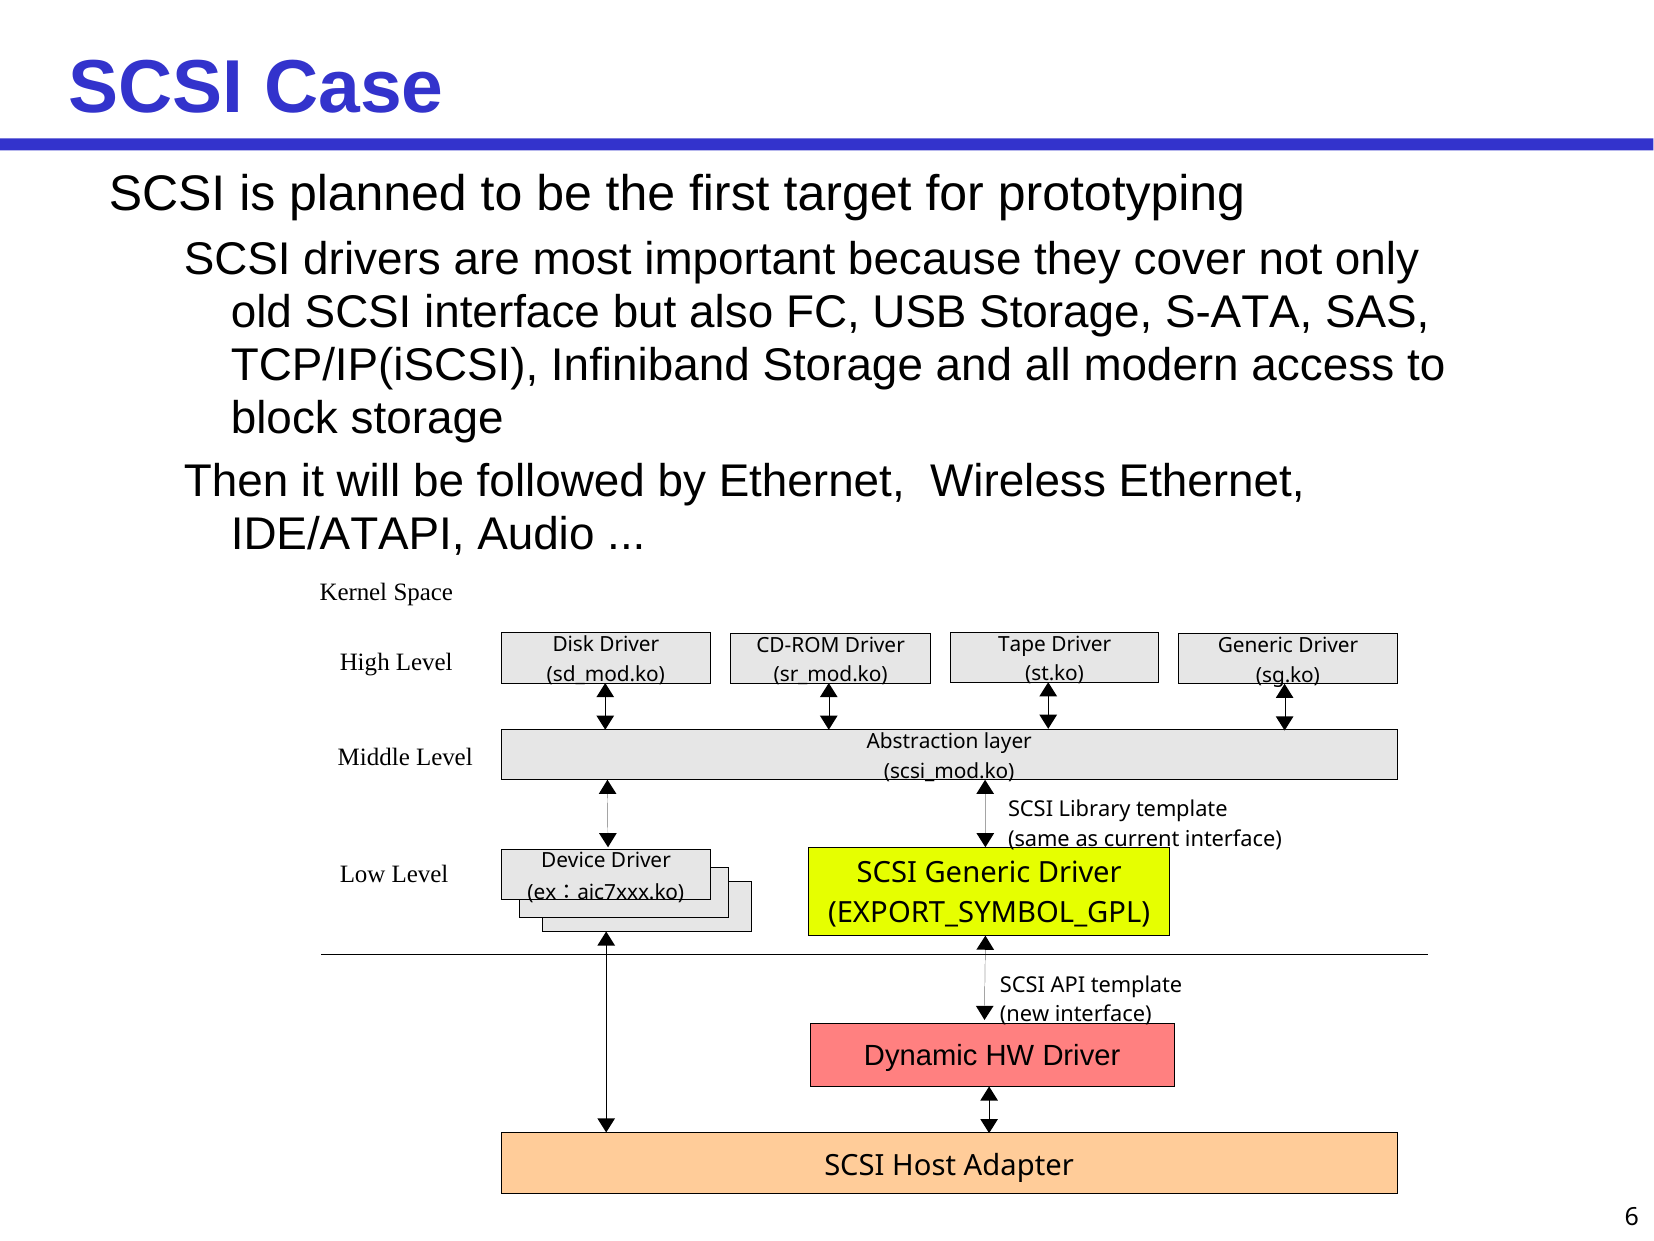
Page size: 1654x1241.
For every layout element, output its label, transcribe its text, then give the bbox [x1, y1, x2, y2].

text_box CD-ROM Driver (sr_mod.ko) [730, 633, 931, 684]
list SCSI is planned to be the first target for prototyping SCSI drivers are most important because they cover not only old SCSI interface but also FC, USB Storage, S-ATA, SAS, TCP/IP(iSCSI), Infiniband Storage and all modern access to block storage Then it will be followed by Ethernet, Wireless Ethernet, IDE/ATAPI, Audio ... [109, 163, 1478, 556]
text_box Middle Level [337, 741, 522, 811]
text_box Kernel Space [319, 576, 477, 631]
text_box High Level [339, 646, 470, 716]
text_box Dynamic HW Driver [810, 1023, 1175, 1087]
text_box [519, 867, 752, 932]
text_box SCSI Host Adapter [501, 1132, 1398, 1194]
text_box SCSI Library template (same as current interface) [1008, 793, 1363, 893]
title SCSI Case [68, 35, 1478, 132]
text_box SCSI Generic Driver (EXPORT_SYMBOL_GPL) [808, 847, 1170, 936]
text_box SCSI API template (new interface) [999, 968, 1475, 1045]
text_box Disk Driver (sd_mod.ko) [501, 632, 711, 684]
text_box Generic Driver (sg.ko) [1178, 633, 1398, 684]
text_box Device Driver (ex：aic7xxx.ko) [501, 849, 711, 900]
text_box Tape Driver (st.ko) [950, 632, 1159, 683]
text_box Low Level [339, 858, 463, 928]
text_box Abstraction layer (scsi_mod.ko) [501, 729, 1398, 780]
